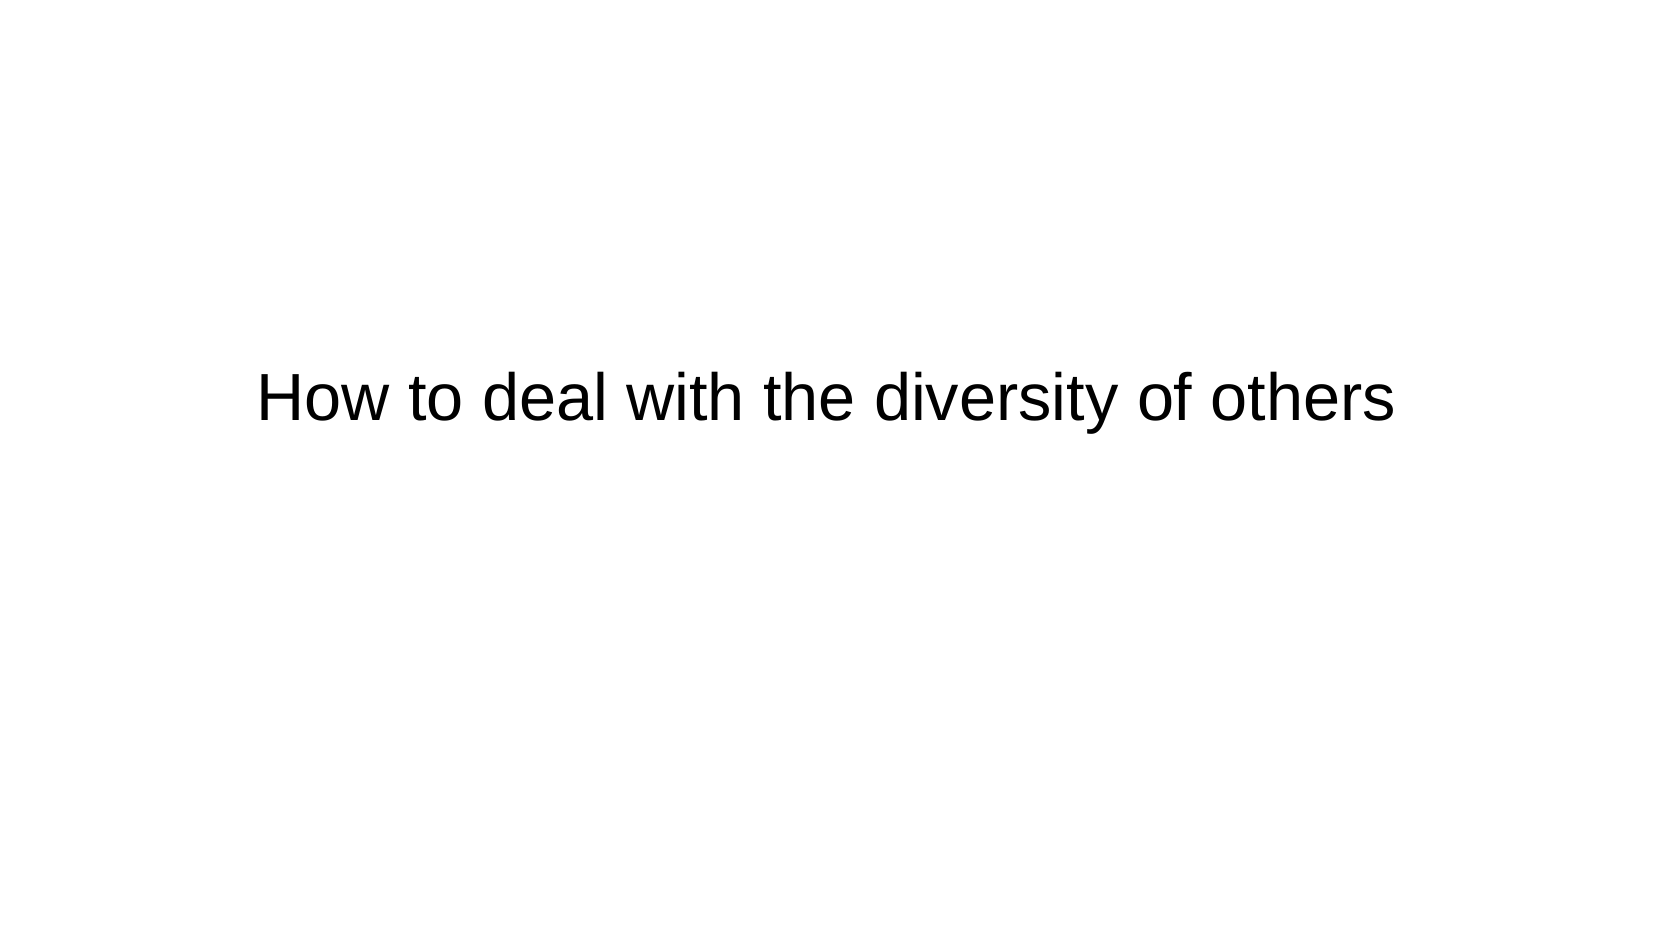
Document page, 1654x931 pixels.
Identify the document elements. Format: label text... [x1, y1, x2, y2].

subtitle How to deal with the diversity of others [82, 37, 1571, 757]
